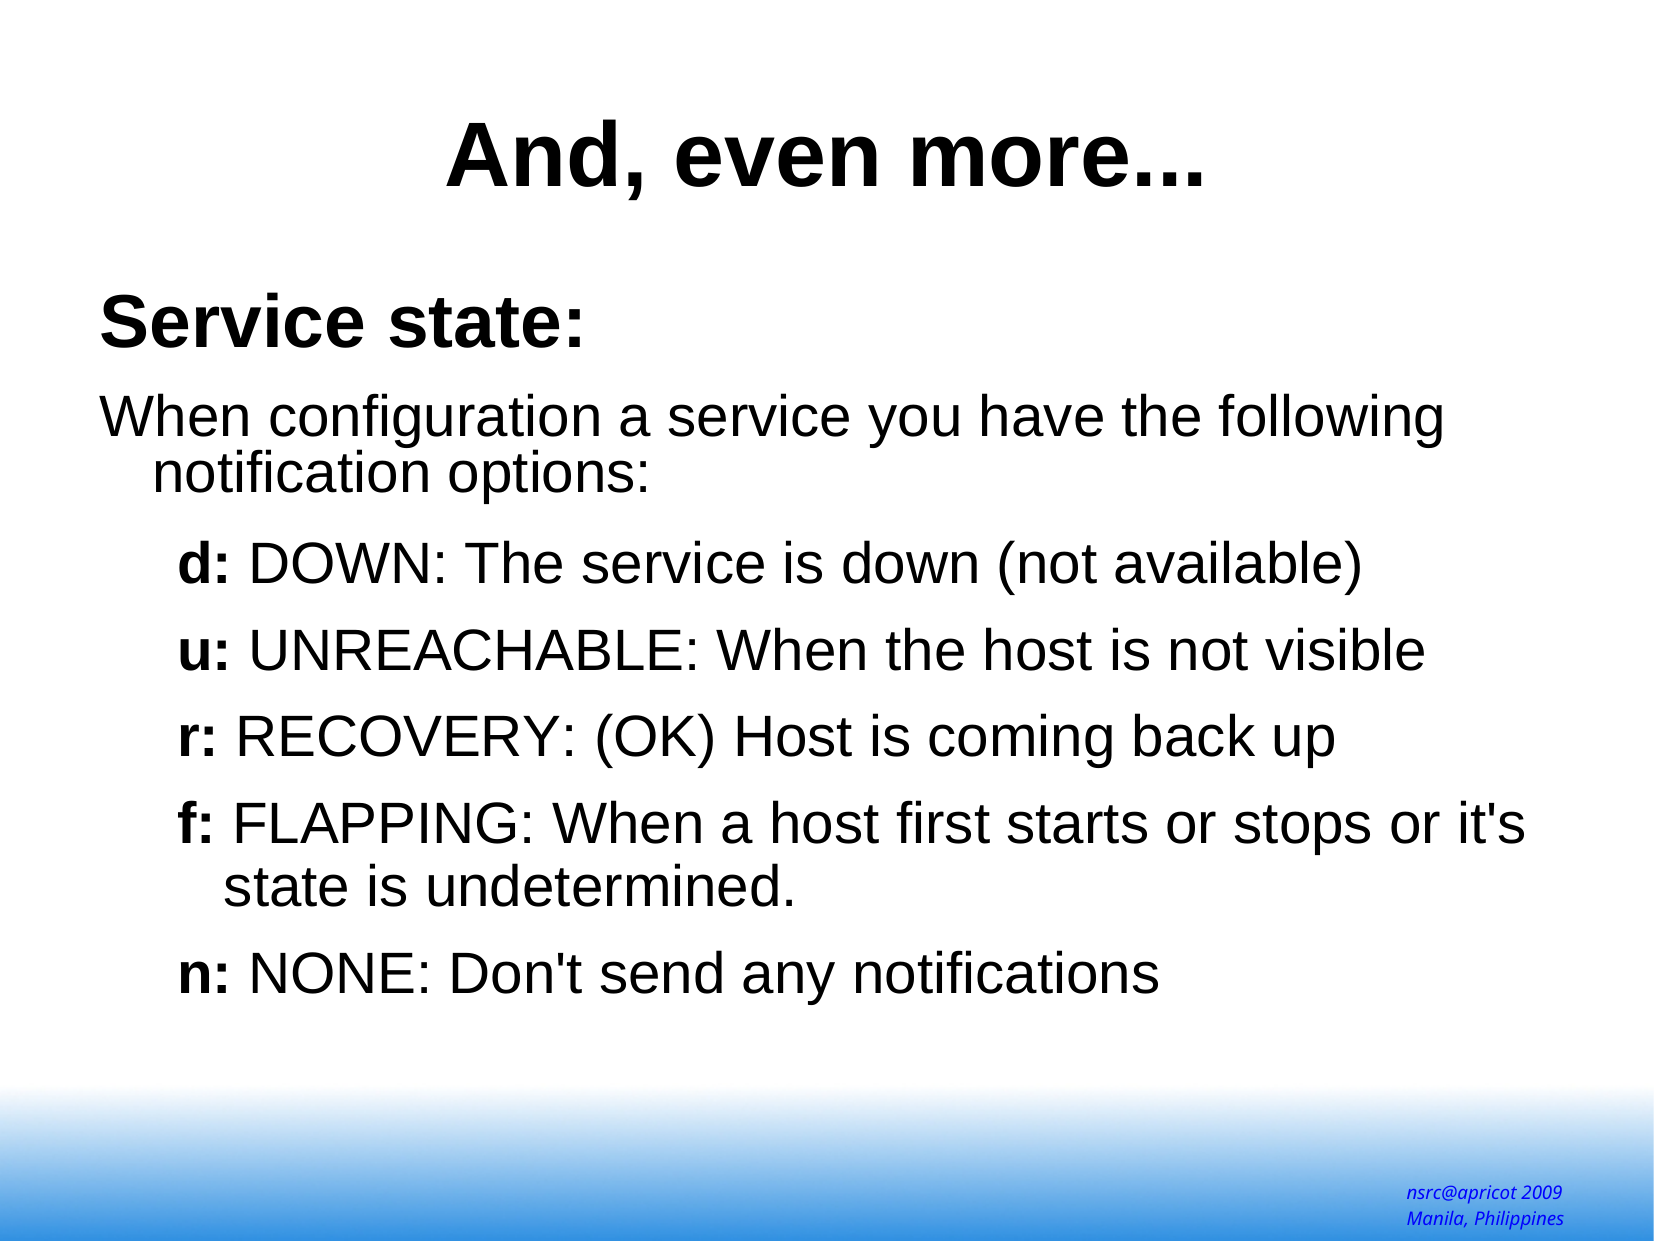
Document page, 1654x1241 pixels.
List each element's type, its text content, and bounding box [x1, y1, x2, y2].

title And, even more... [82, 49, 1571, 257]
list Service state: When configuration a service you have the following notification options: d: DOWN: The service is down (not available) u: UNREACHABLE: When the host is not visible r: RECOVERY: (OK) Host is coming back up f: FLAPPING: When a host first starts or stops or it's state is undetermined. n: NONE: Don't send any notifications [82, 290, 1571, 1210]
picture [0, 1083, 1654, 1241]
